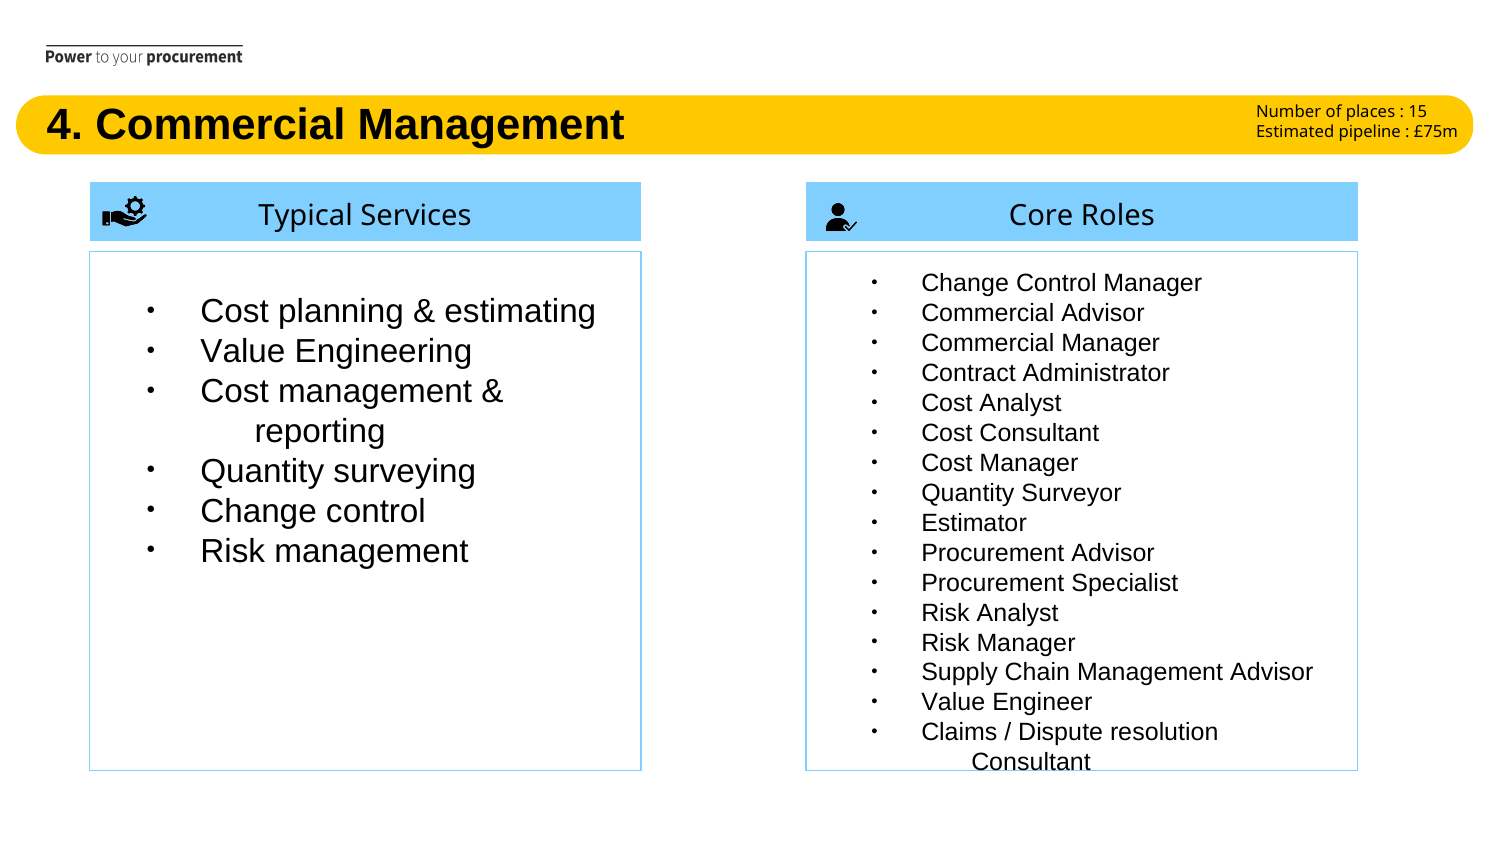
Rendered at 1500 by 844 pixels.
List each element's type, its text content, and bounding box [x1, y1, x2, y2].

text_box Change Control Manager Commercial Advisor Commercial Manager Contract Administrator Cost Analyst Cost Consultant Cost Manager Quantity Surveyor Estimator Procurement Advisor Procurement Specialist Risk Analyst Risk Manager Supply Chain Management Advisor Value Engineer Claims / Dispute resolution Consultant [806, 252, 1358, 770]
text_box Core Roles [806, 182, 1358, 241]
text_box Typical Services [161, 182, 641, 241]
text_box Cost planning & estimating Value Engineering Cost management & reporting Quantity surveying Change control Risk management [90, 252, 641, 770]
title 4. Commercial Management [46, 95, 1226, 200]
text_box Number of places : 15 Estimated pipeline : £75m [1241, 86, 1500, 158]
picture [89, 176, 161, 247]
picture [811, 187, 872, 247]
